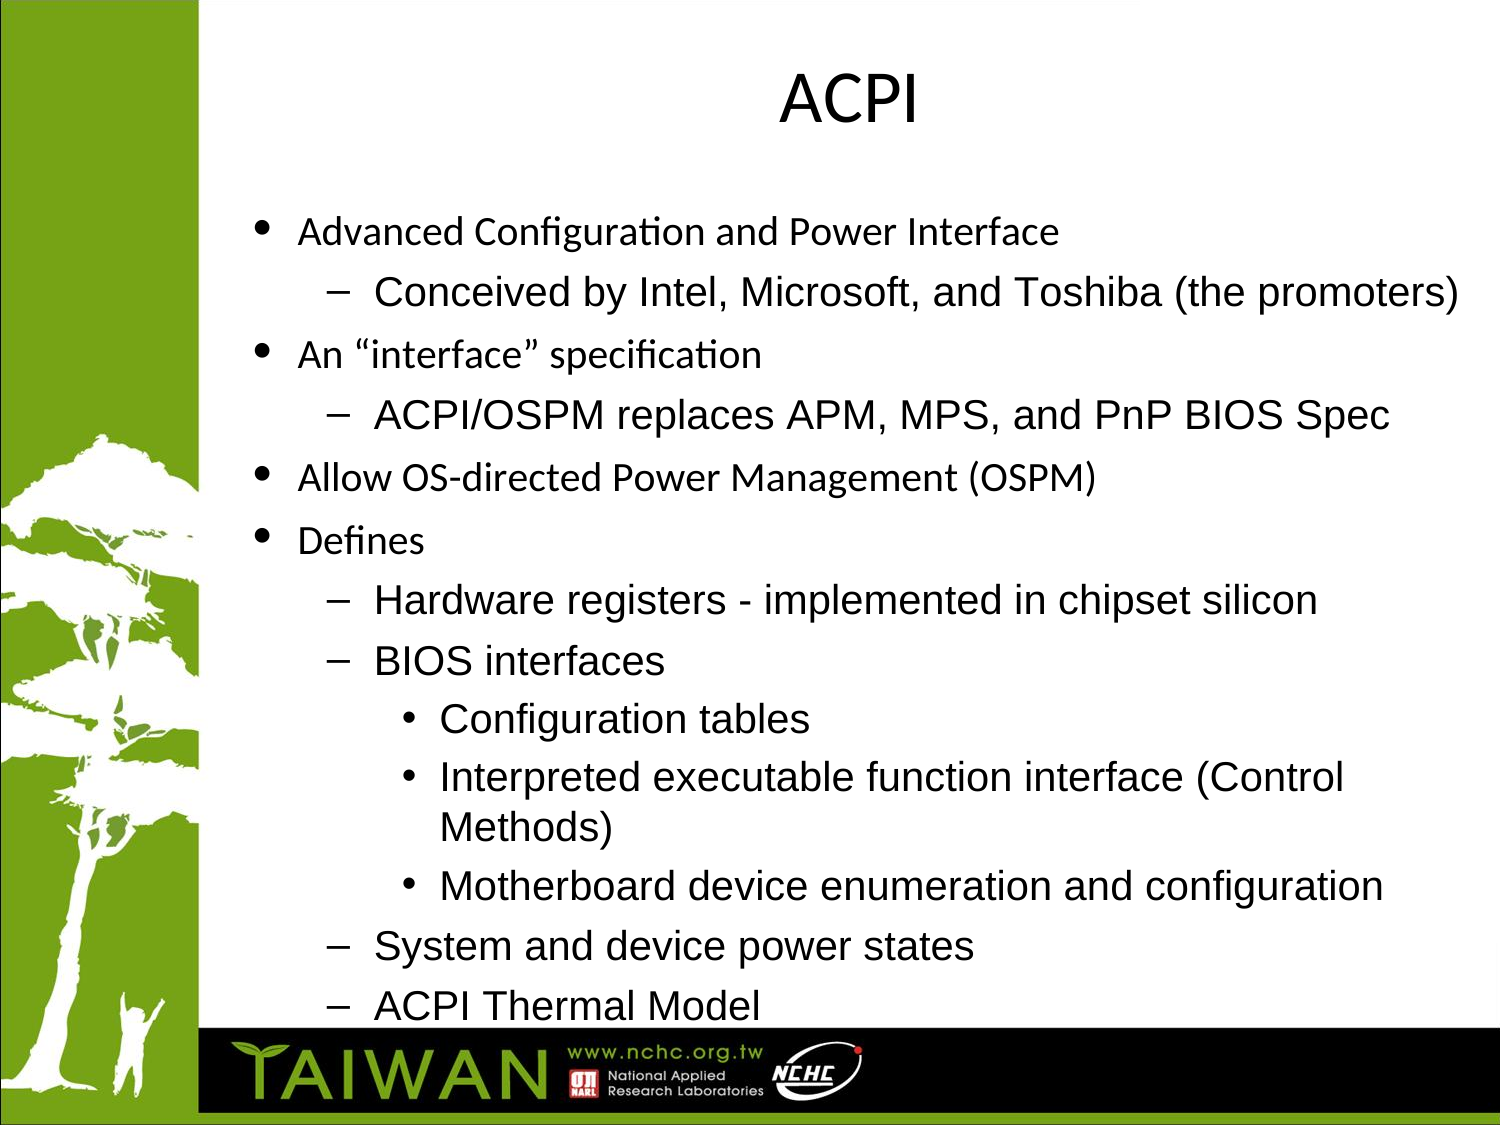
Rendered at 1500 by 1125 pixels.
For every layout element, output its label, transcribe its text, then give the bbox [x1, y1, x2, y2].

picture [0, 0, 1500, 1125]
title ACPI [212, 39, 1488, 145]
list Advanced Configuration and Power Interface Conceived by Intel, Microsoft, and Toshiba (the promoters) An “interface” specification ACPI/OSPM replaces APM, MPS, and PnP BIOS Spec Allow OS-directed Power Management (OSPM) Defines Hardware registers - implemented in chipset silicon BIOS interfaces Configuration tables Interpreted executable function interface (Control Methods) Motherboard device enumeration and configuration System and device power states ACPI Thermal Model [237, 196, 1500, 1037]
